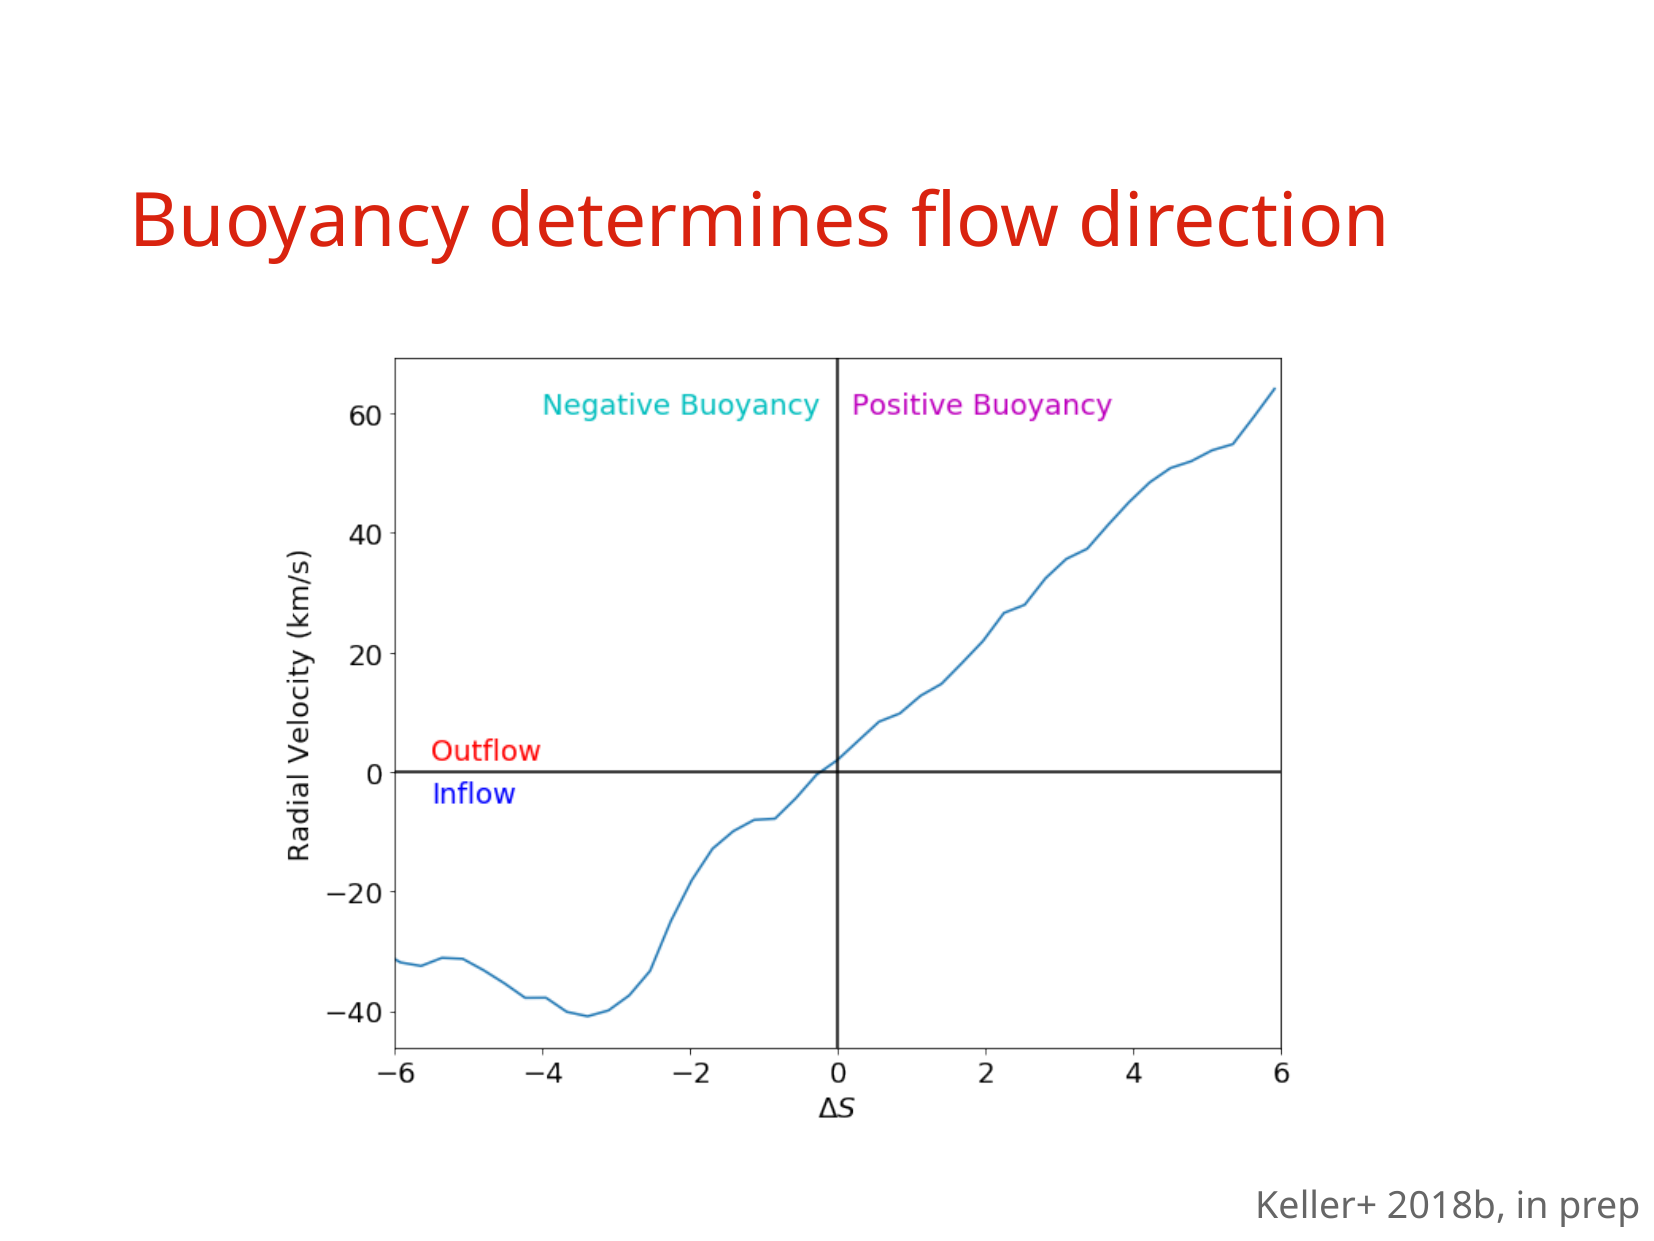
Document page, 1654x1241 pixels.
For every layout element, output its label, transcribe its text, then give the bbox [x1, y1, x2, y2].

text_box Keller+ 2018b, in prep [1240, 1171, 1644, 1229]
picture [277, 342, 1300, 1135]
title Buoyancy determines flow direction [129, 153, 1518, 281]
